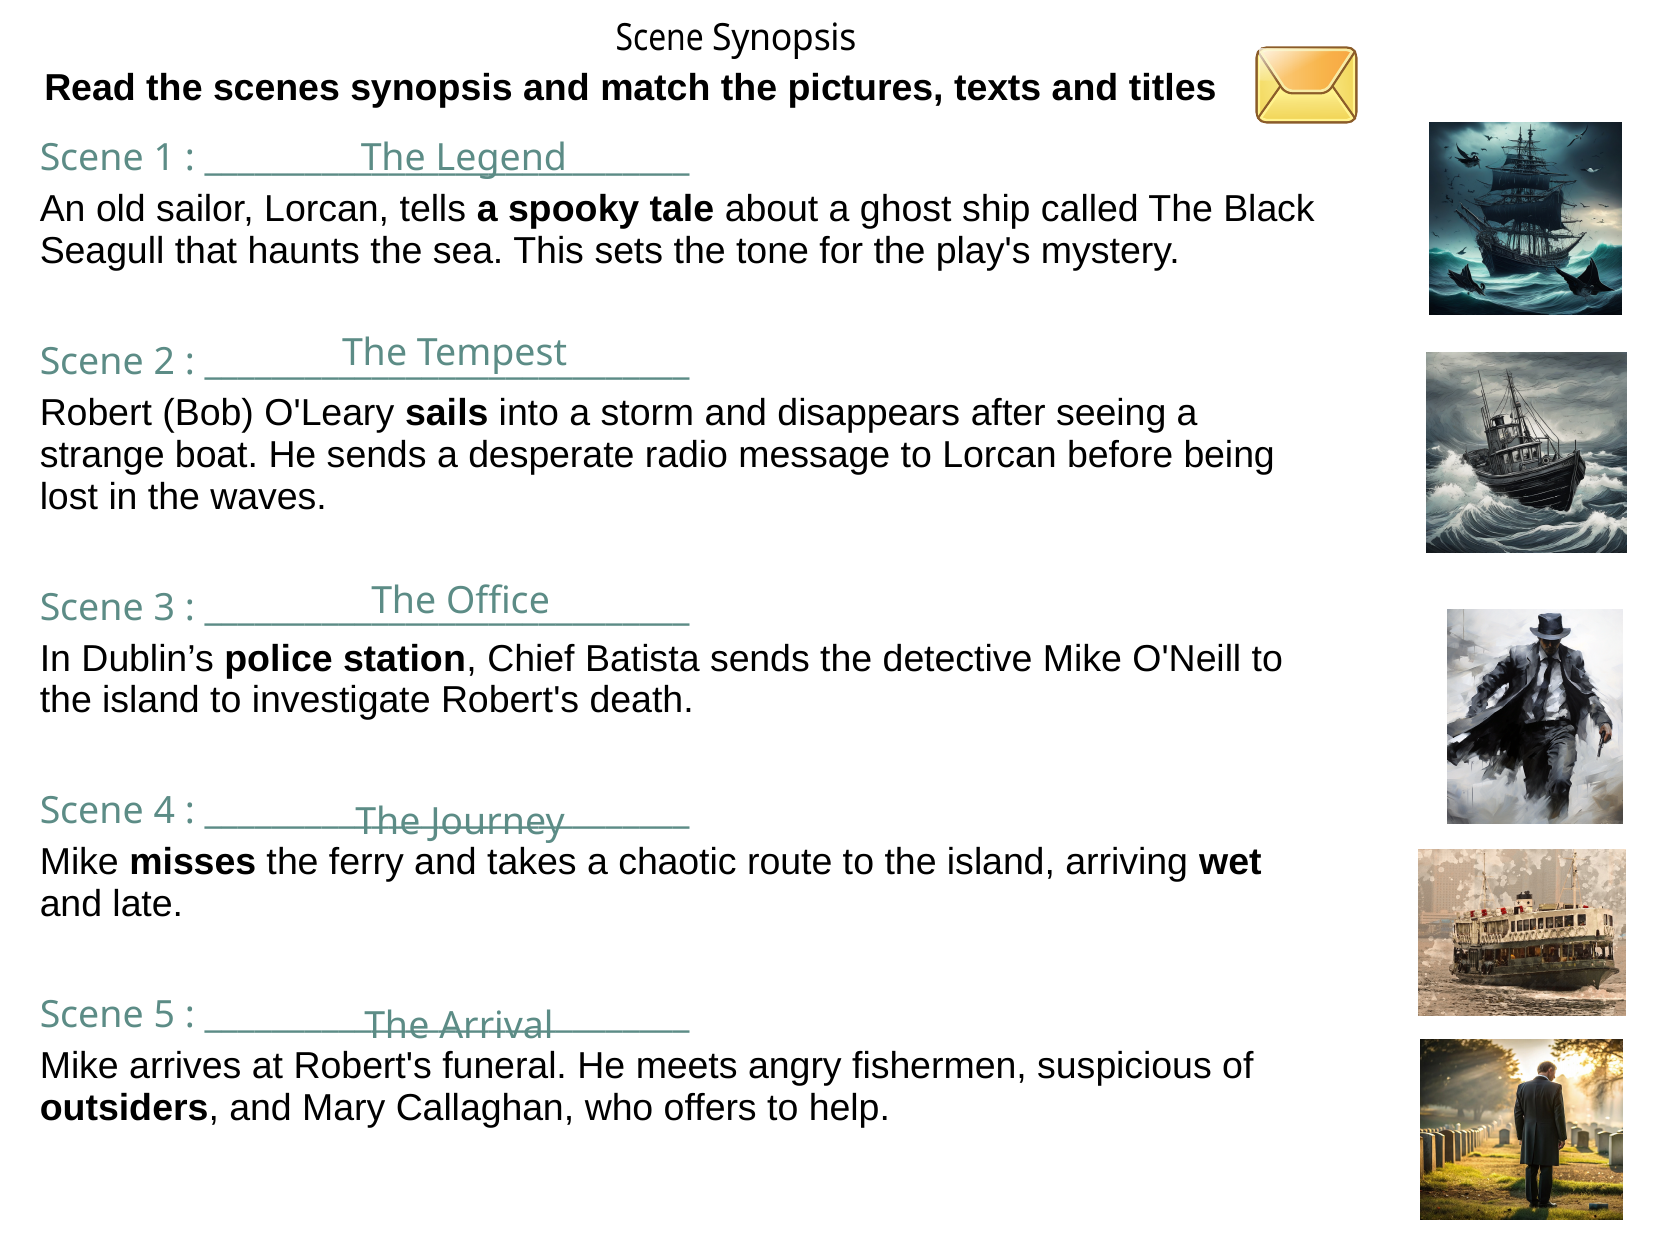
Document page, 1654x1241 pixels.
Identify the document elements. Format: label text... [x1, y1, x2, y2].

text_box The Office [371, 573, 642, 627]
picture [1447, 609, 1623, 824]
picture [1429, 122, 1622, 315]
picture [1426, 352, 1627, 553]
picture [1240, 17, 1372, 150]
text_box Read the scenes synopsis and match the pictures, texts and titles [29, 59, 1233, 116]
picture [1420, 1039, 1623, 1220]
text_box The Arrival [364, 999, 644, 1052]
text_box The Journey [355, 794, 674, 847]
text_box Scene Synopsis [600, 3, 979, 59]
text_box The Tempest [342, 324, 671, 378]
text_box The Legend [360, 130, 668, 184]
text_box Scene 1 : _____________________________ An old sailor, Lorcan, tells a spooky tale about a ghost ship called The Black Seagull that haunts the sea. This sets the tone for the play's mystery. Scene 2 : _____________________________ Robert (Bob) O'Leary sails into a storm and disappears after seeing a strange boat. He sends a desperate radio message to Lorcan before being lost in the waves. Scene 3 : _____________________________ In Dublin’s police station, Chief Batista sends the detective Mike O'Neill to the island to investigate Robert's death. Scene 4 : _____________________________ Mike misses the ferry and takes a chaotic route to the island, arriving wet and late. Scene 5 : _____________________________ Mike arrives at Robert's funeral. He meets angry fishermen, suspicious of outsiders, and Mary Callaghan, who offers to help. [25, 123, 1336, 1241]
picture [1418, 849, 1626, 1016]
